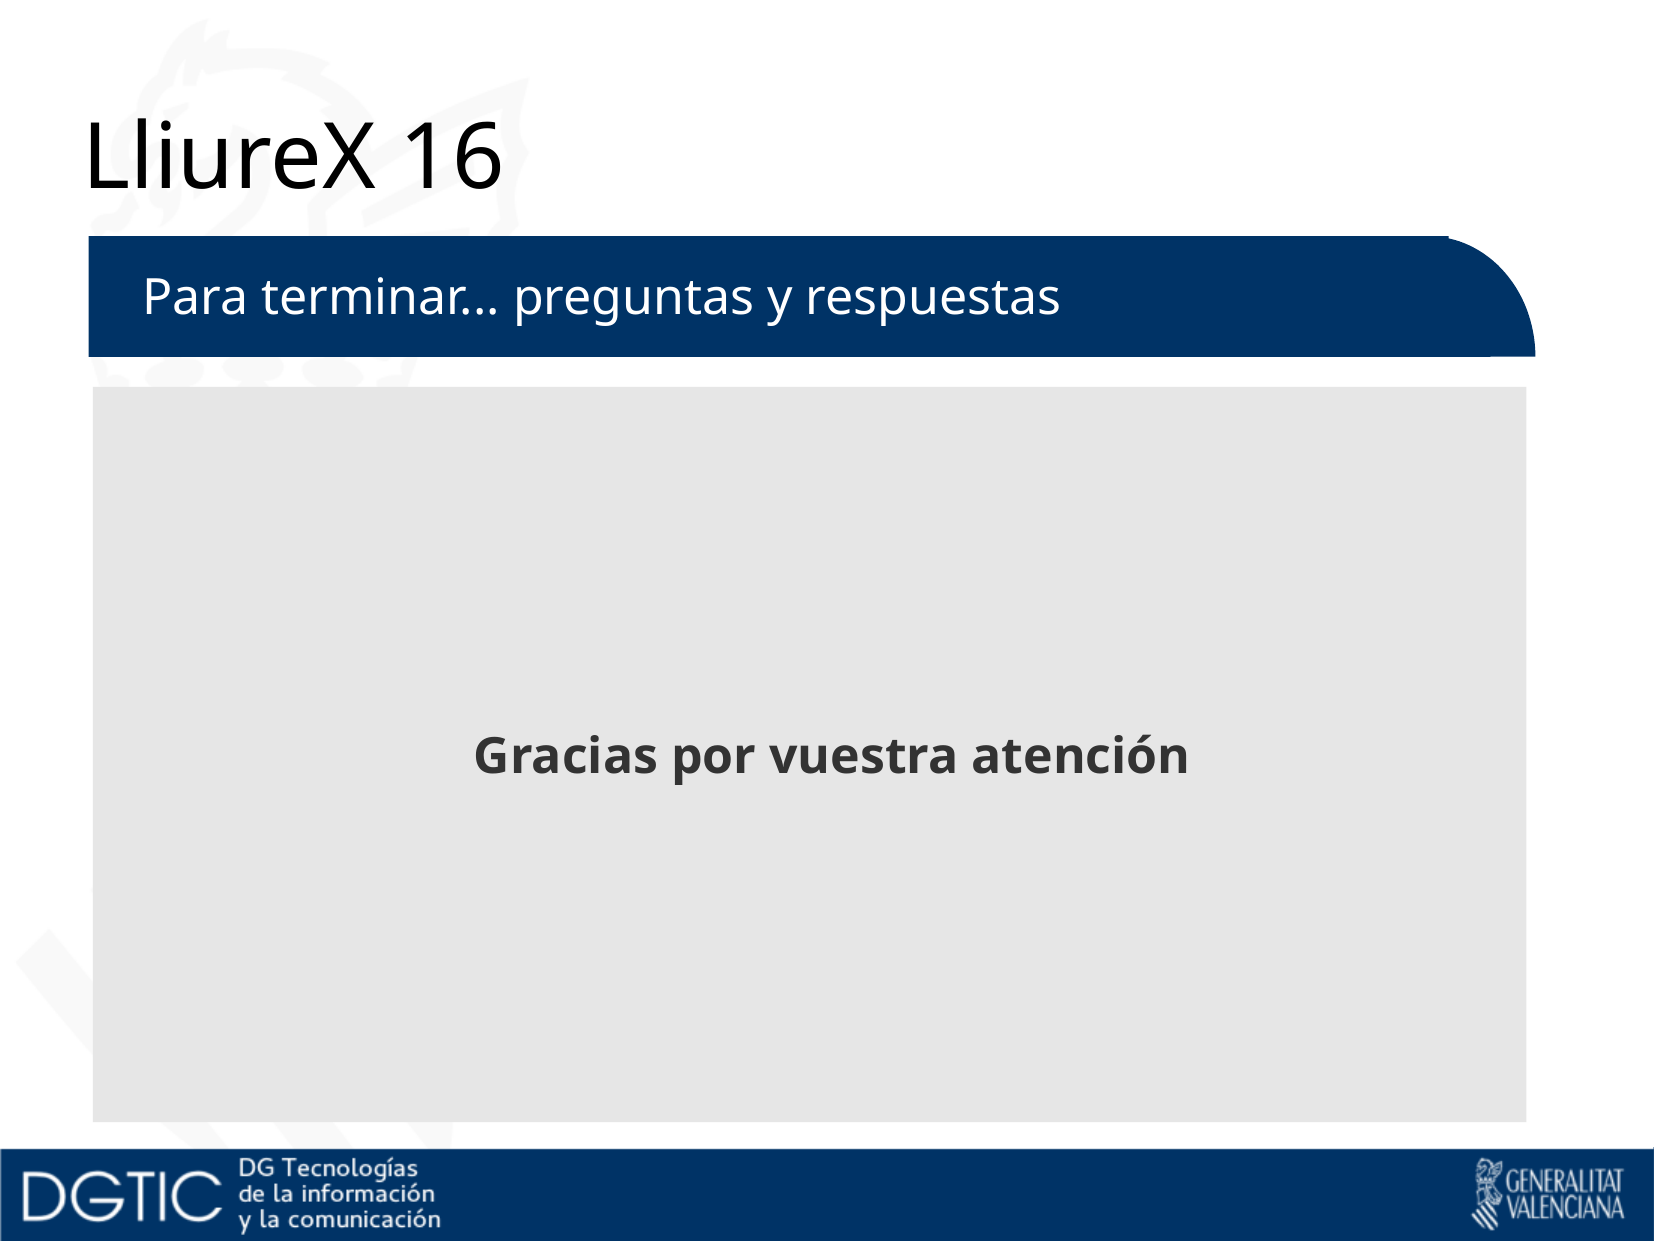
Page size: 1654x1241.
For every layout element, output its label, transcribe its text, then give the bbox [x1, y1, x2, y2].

text_box Gracias por vuestra atención [92, 386, 1527, 1123]
title LliureX 16 [82, 56, 1571, 250]
text_box Para terminar... preguntas y respuestas [127, 253, 1255, 386]
text_box [88, 236, 1536, 357]
picture [0, 0, 1654, 1241]
